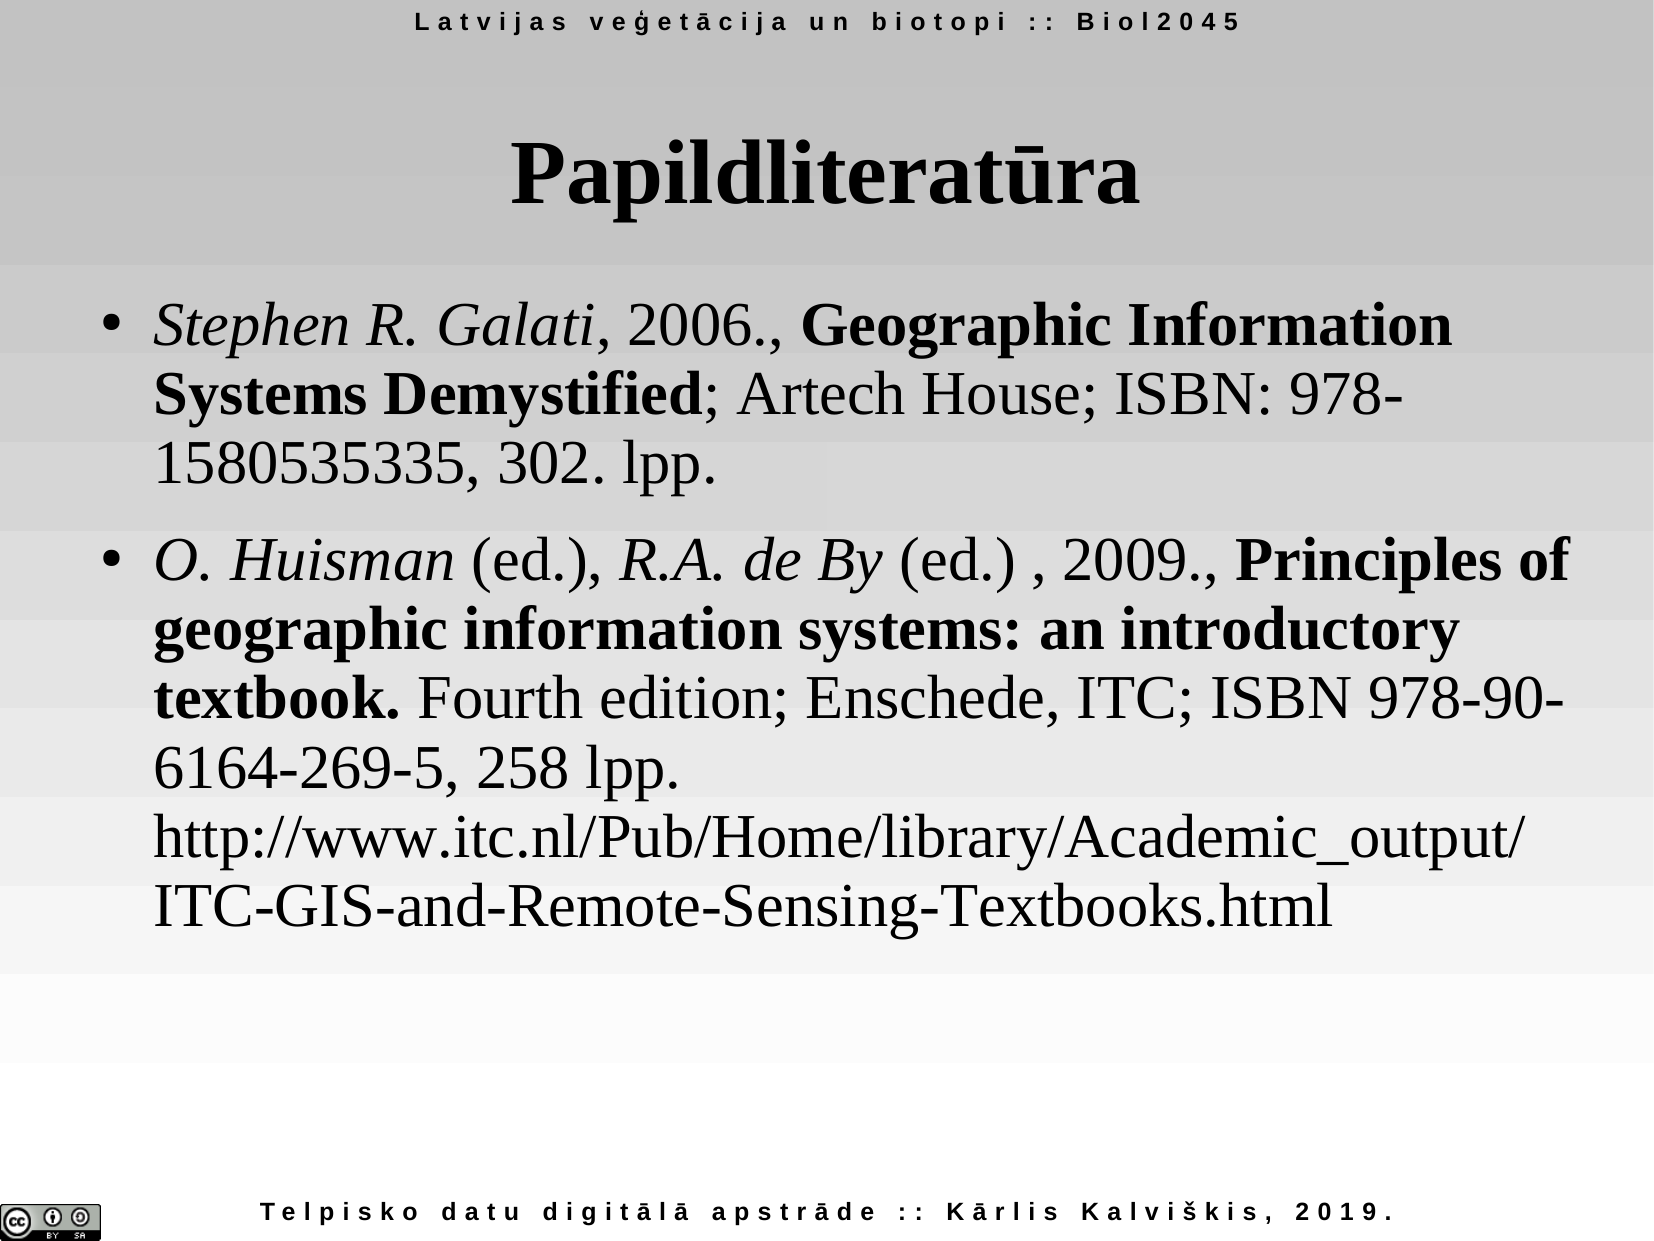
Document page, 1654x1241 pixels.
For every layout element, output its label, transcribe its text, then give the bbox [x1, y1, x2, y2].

list Stephen R. Galati, 2006., Geographic Information Systems Demystified; Artech House; ISBN: 978-1580535335, 302. lpp. O. Huisman (ed.), R.A. de By (ed.) , 2009., Principles of geographic information systems: an introductory textbook. Fourth edition; Enschede, ITC; ISBN 978-90-6164-269-5, 258 lpp. http://www.itc.nl/Pub/Home/library/Academic_output/ ITC-GIS-and-Remote-Sensing-Textbooks.html [82, 289, 1571, 1176]
picture [0, 0, 1654, 1241]
title Papildliteratūra [29, 49, 1625, 296]
